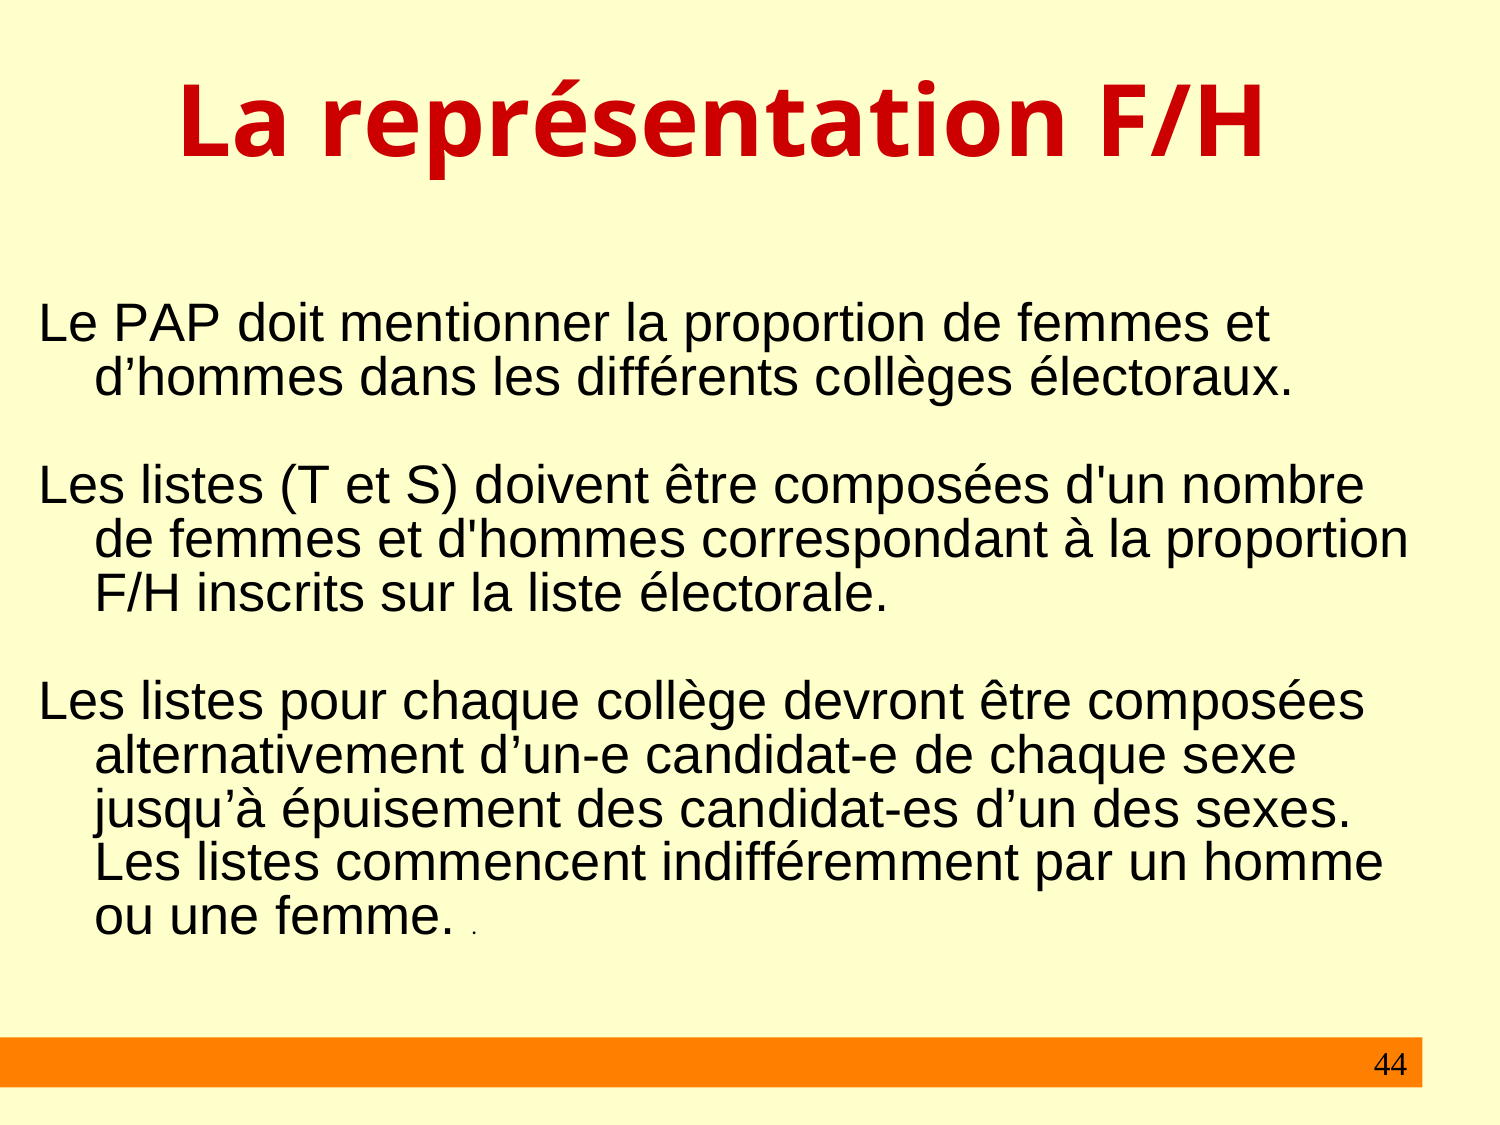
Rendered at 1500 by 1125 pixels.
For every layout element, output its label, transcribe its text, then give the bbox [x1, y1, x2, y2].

text_box <numéro> [0, 1037, 1423, 1088]
list Le PAP doit mentionner la proportion de femmes et d’hommes dans les différents collèges électoraux. Les listes (T et S) doivent être composées d'un nombre de femmes et d'hommes correspondant à la proportion F/H inscrits sur la liste électorale. Les listes pour chaque collège devront être composées alternativement d’un-e candidat-e de chaque sexe jusqu’à épuisement des candidat-es d’un des sexes. Les listes commencent indifféremment par un homme ou une femme. . [23, 122, 1439, 1125]
title La représentation F/H [74, 0, 1423, 122]
